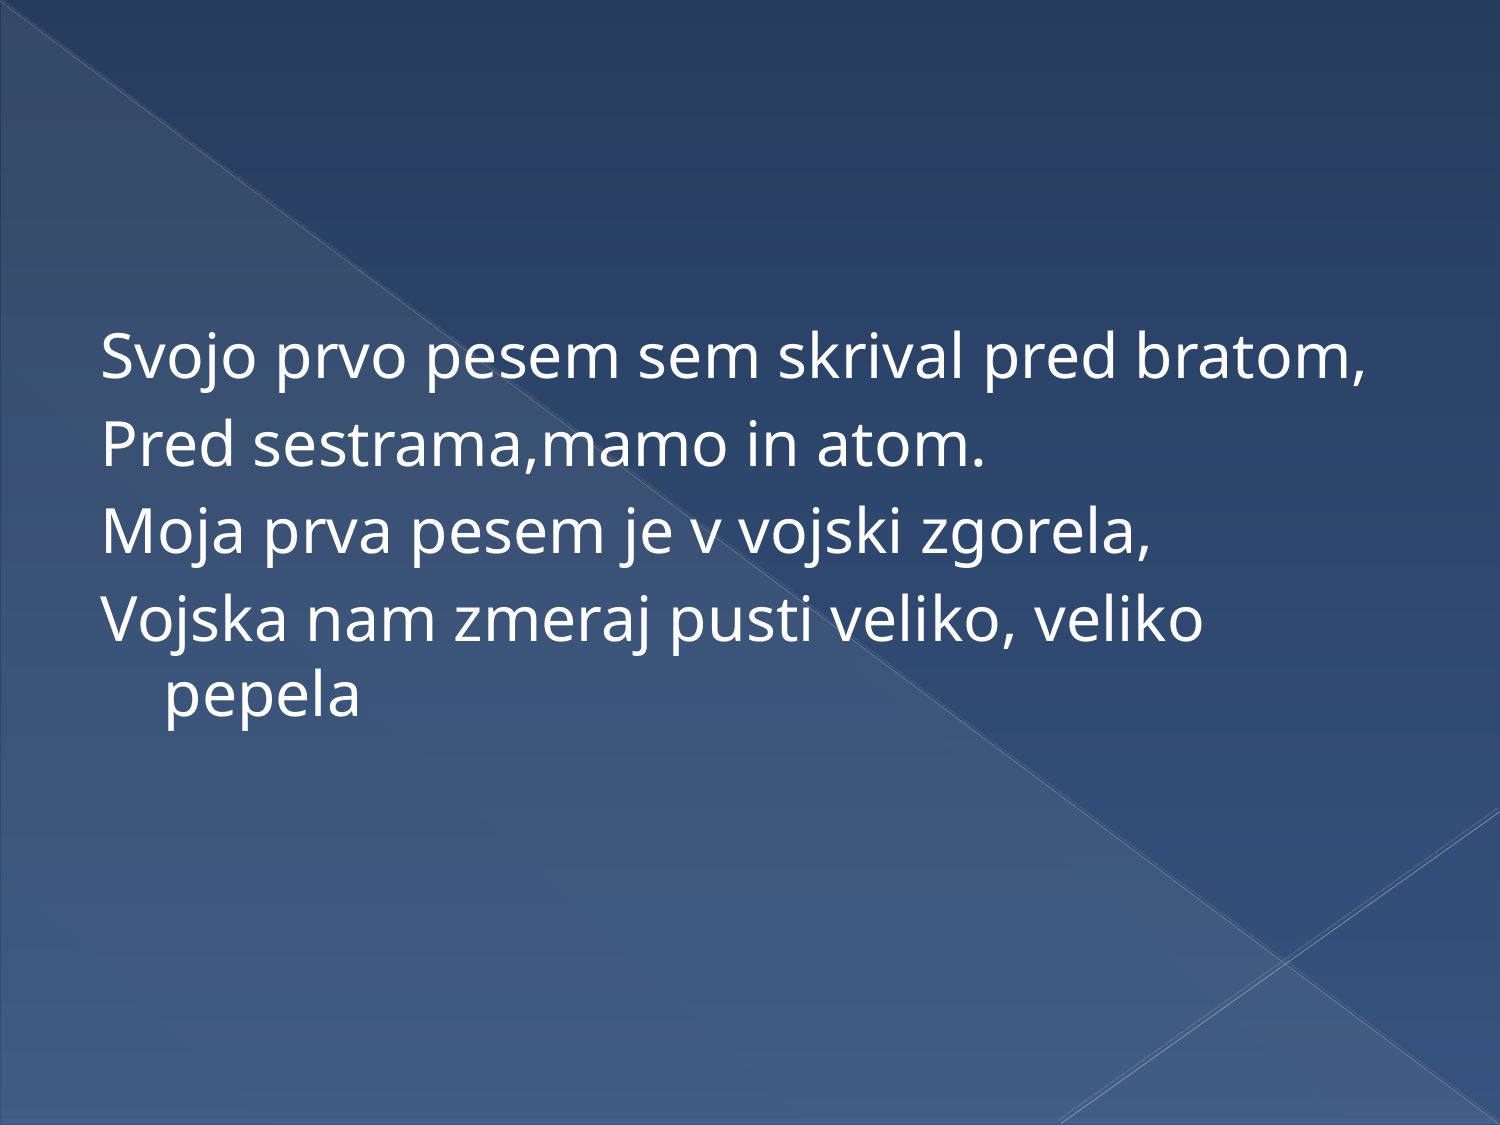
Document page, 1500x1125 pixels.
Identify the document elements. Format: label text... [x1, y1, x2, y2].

list Svojo prvo pesem sem skrival pred bratom, Pred sestrama,mamo in atom. Moja prva pesem je v vojski zgorela, Vojska nam zmeraj pusti veliko, veliko pepela [75, 308, 1425, 1059]
